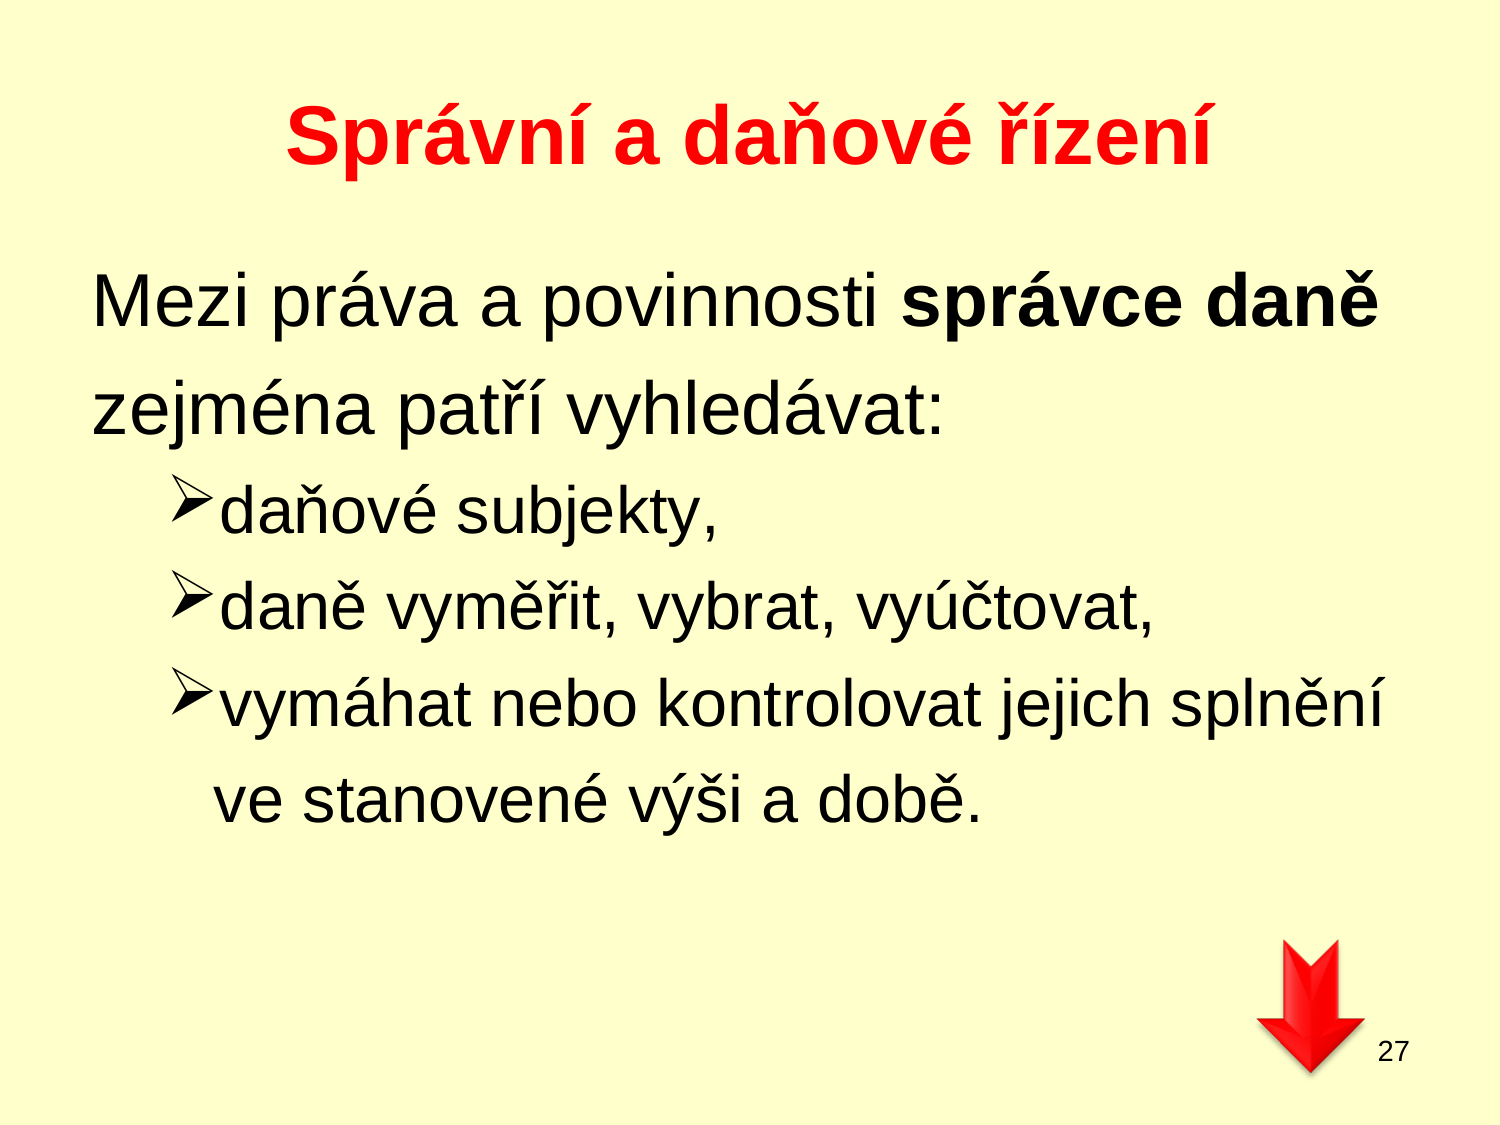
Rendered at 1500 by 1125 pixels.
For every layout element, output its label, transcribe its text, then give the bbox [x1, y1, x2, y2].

picture [1247, 934, 1375, 1087]
title Správní a daňové řízení [75, 0, 1426, 290]
list Mezi práva a povinnosti správce daně zejména patří vyhledávat: daňové subjekty, daně vyměřit, vybrat, vyúčtovat, vymáhat nebo kontrolovat jejich splnění ve stanovené výši a době. [76, 243, 1427, 1012]
text_box <číslo> [1074, 1024, 1426, 1103]
